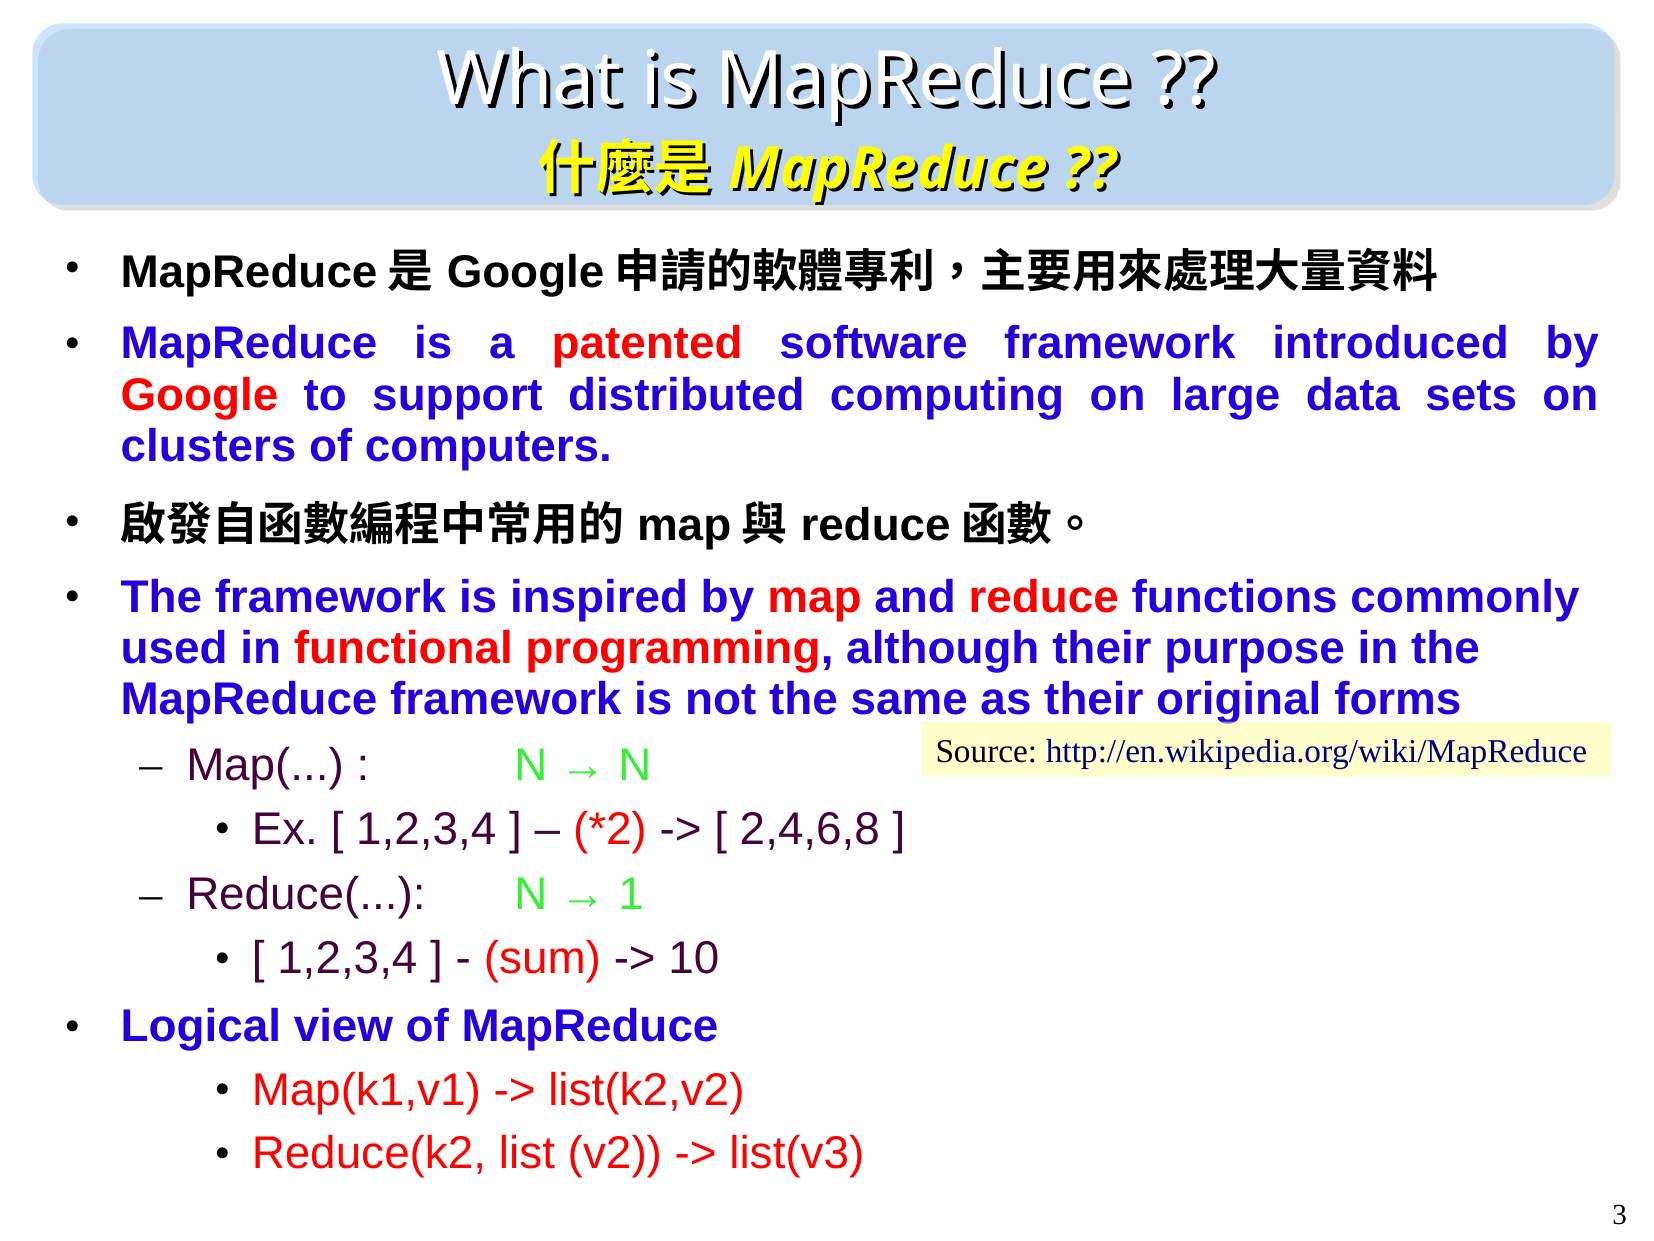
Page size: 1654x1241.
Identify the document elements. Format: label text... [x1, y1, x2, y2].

list MapReduce是Google申請的軟體專利，主要用來處理大量資料 MapReduce is a patented software framework introduced by Google to support distributed computing on large data sets on clusters of computers. 啟發自函數編程中常用的map與reduce函數。 The framework is inspired by map and reduce functions commonly used in functional programming, although their purpose in the MapReduce framework is not the same as their original forms Map(...) : N → N Ex. [ 1,2,3,4 ] – (*2) -> [ 2,4,6,8 ] Reduce(...): N → 1 [ 1,2,3,4 ] - (sum) -> 10 Logical view of MapReduce Map(k1,v1) -> list(k2,v2) Reduce(k2, list (v2)) -> list(v3) [64, 234, 1600, 1198]
text_box Source: http://en.wikipedia.org/wiki/MapReduce [920, 721, 1612, 777]
text_box [1530, 23, 1615, 205]
text_box [32, 23, 123, 205]
title What is MapReduce ?? 什麼是MapReduce ?? [123, 20, 1530, 211]
